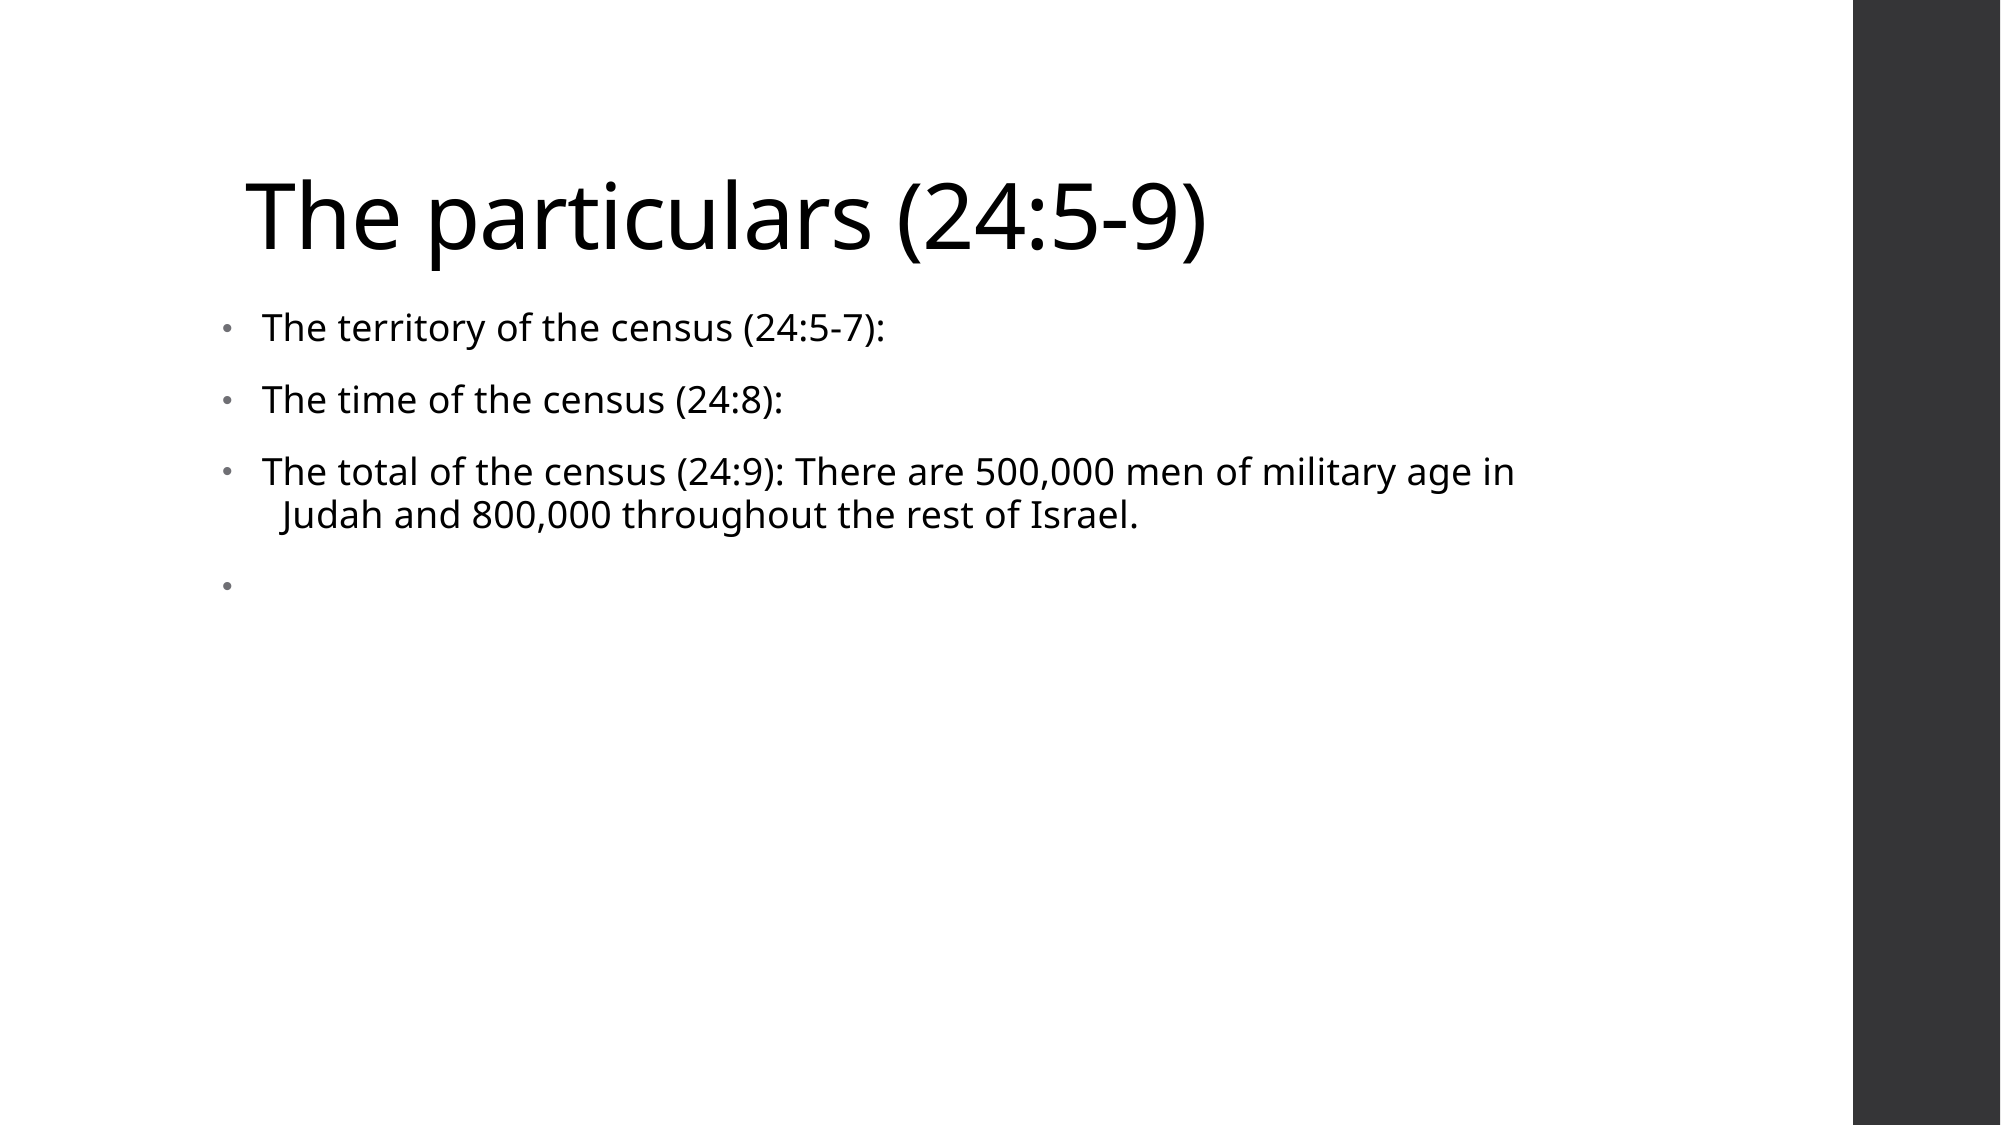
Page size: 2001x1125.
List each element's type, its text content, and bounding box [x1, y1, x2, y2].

title The particulars (24:5-9) [206, 60, 1797, 278]
list The territory of the census (24:5-7): The time of the census (24:8): The total of the census (24:9): There are 500,000 men of military age in Judah and 800,000 throughout the rest of Israel. [206, 299, 1617, 1014]
